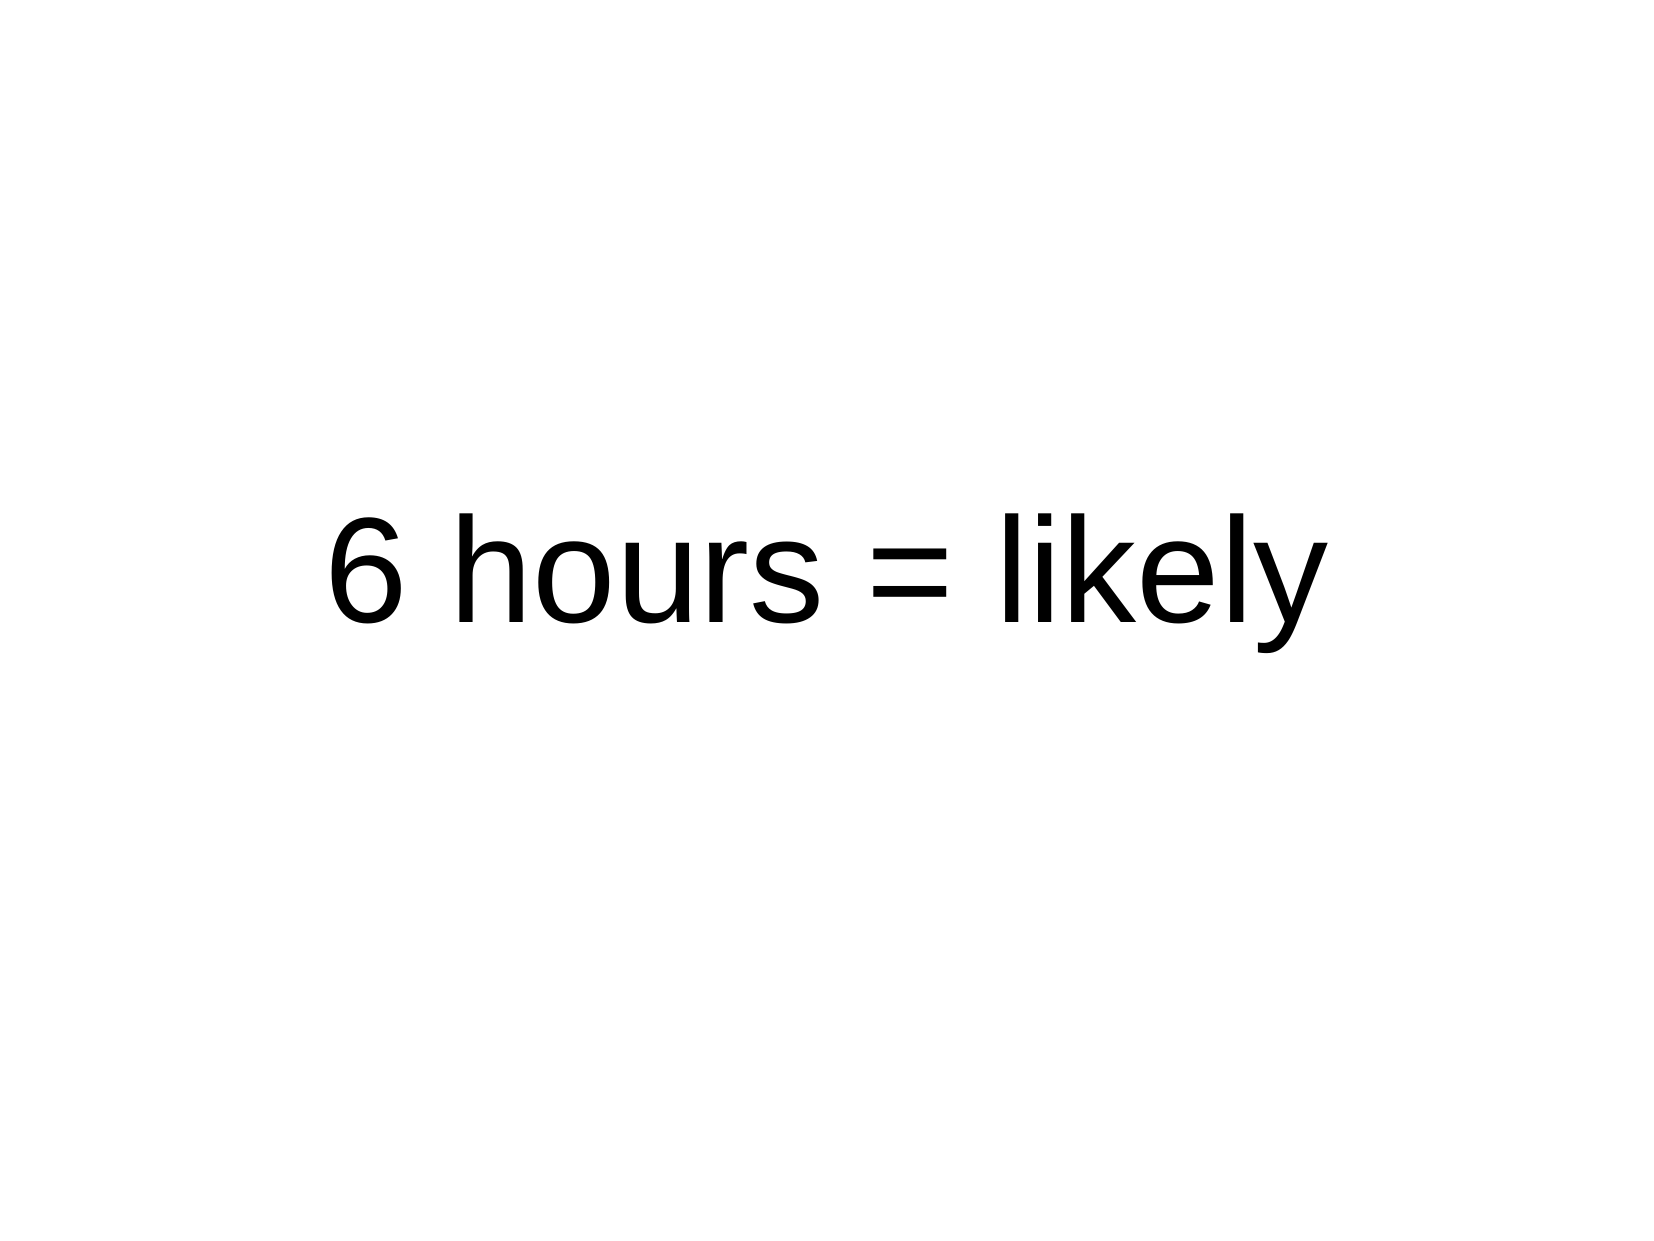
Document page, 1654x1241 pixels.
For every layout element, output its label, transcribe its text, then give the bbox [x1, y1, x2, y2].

title 6 hours = likely [82, 56, 1571, 1086]
